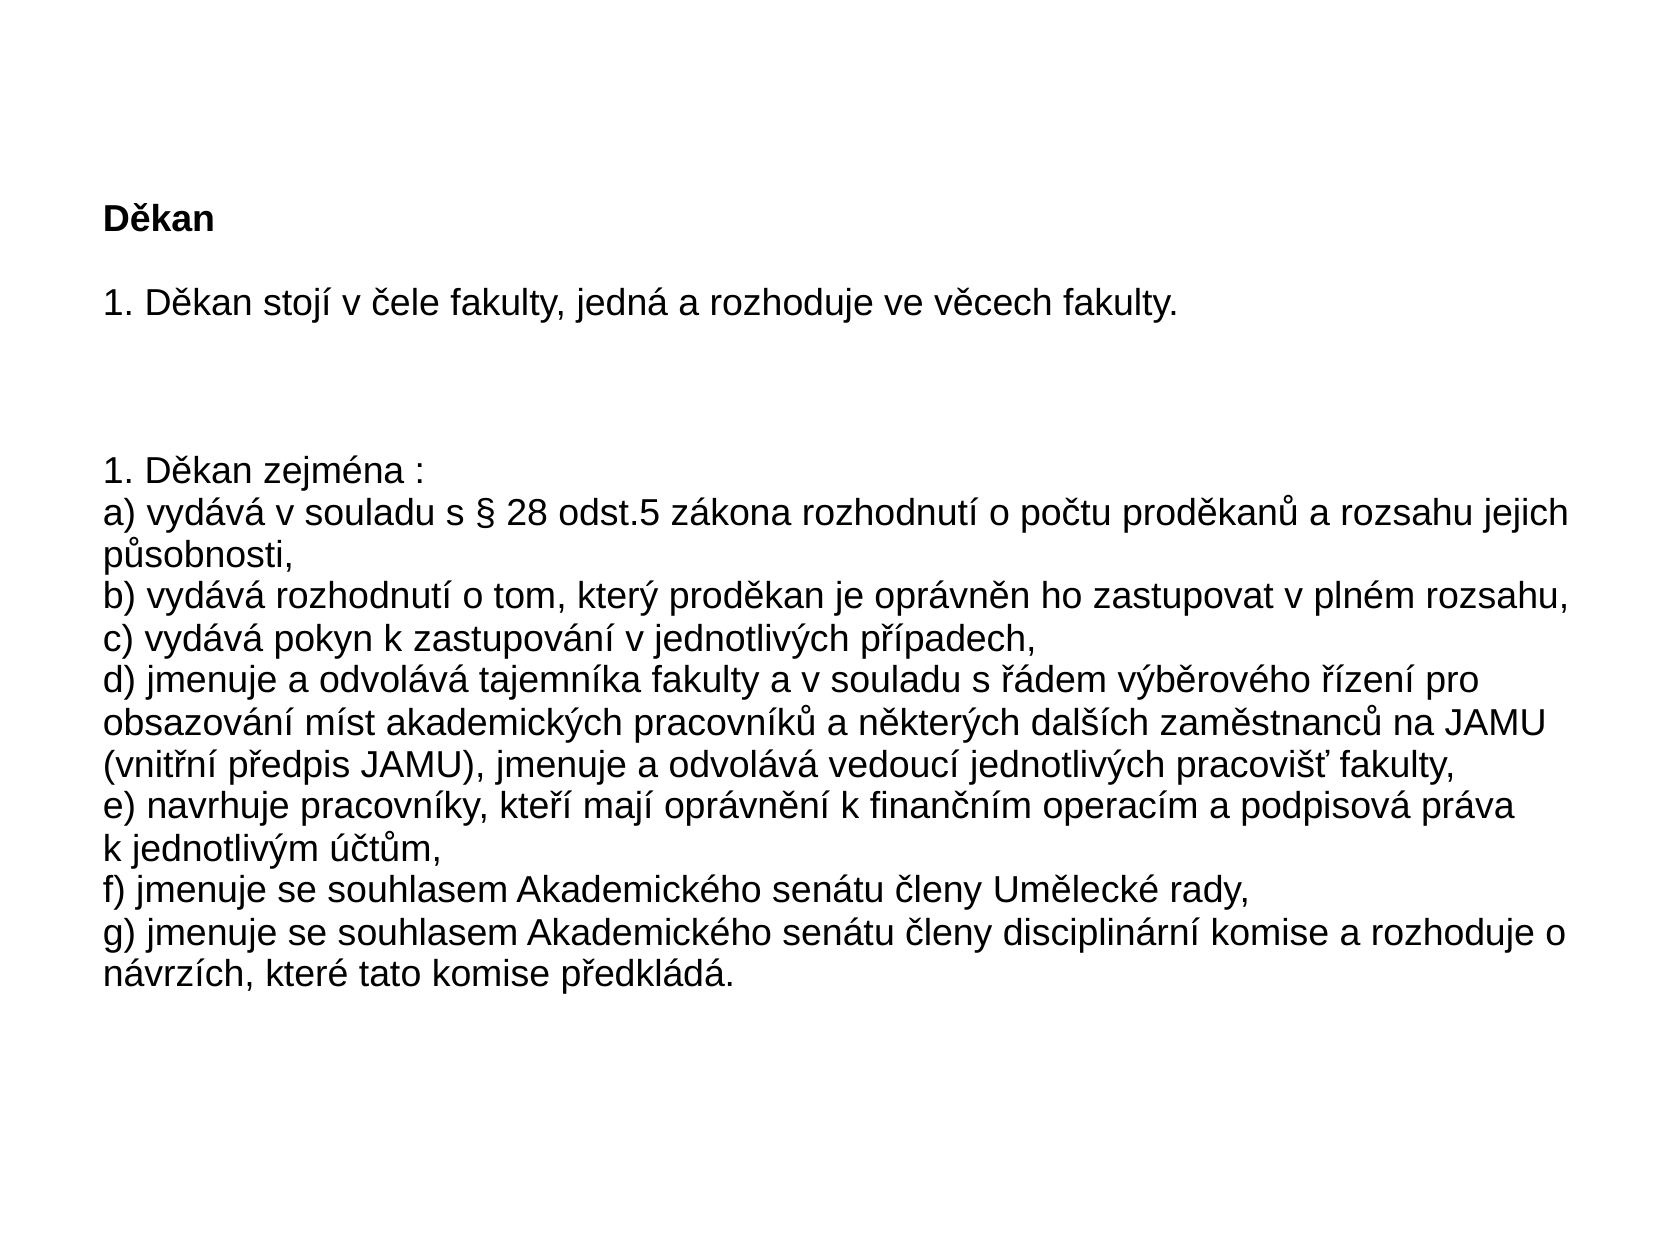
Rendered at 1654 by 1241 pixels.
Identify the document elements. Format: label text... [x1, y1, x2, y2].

text_box Děkan 1. Děkan stojí v čele fakulty, jedná a rozhoduje ve věcech fakulty. 1. Děkan zejména : a) vydává v souladu s § 28 odst.5 zákona rozhodnutí o počtu proděkanů a rozsahu jejich působnosti, b) vydává rozhodnutí o tom, který proděkan je oprávněn ho zastupovat v plném rozsahu, c) vydává pokyn k zastupování v jednotlivých případech, d) jmenuje a odvolává tajemníka fakulty a v souladu s řádem výběrového řízení pro obsazování míst akademických pracovníků a některých dalších zaměstnanců na JAMU (vnitřní předpis JAMU), jmenuje a odvolává vedoucí jednotlivých pracovišť fakulty, e) navrhuje pracovníky, kteří mají oprávnění k finančním operacím a podpisová práva k jednotlivým účtům, f) jmenuje se souhlasem Akademického senátu členy Umělecké rady, g) jmenuje se souhlasem Akademického senátu členy disciplinární komise a rozhoduje o návrzích, které tato komise předkládá. [88, 189, 1585, 1003]
